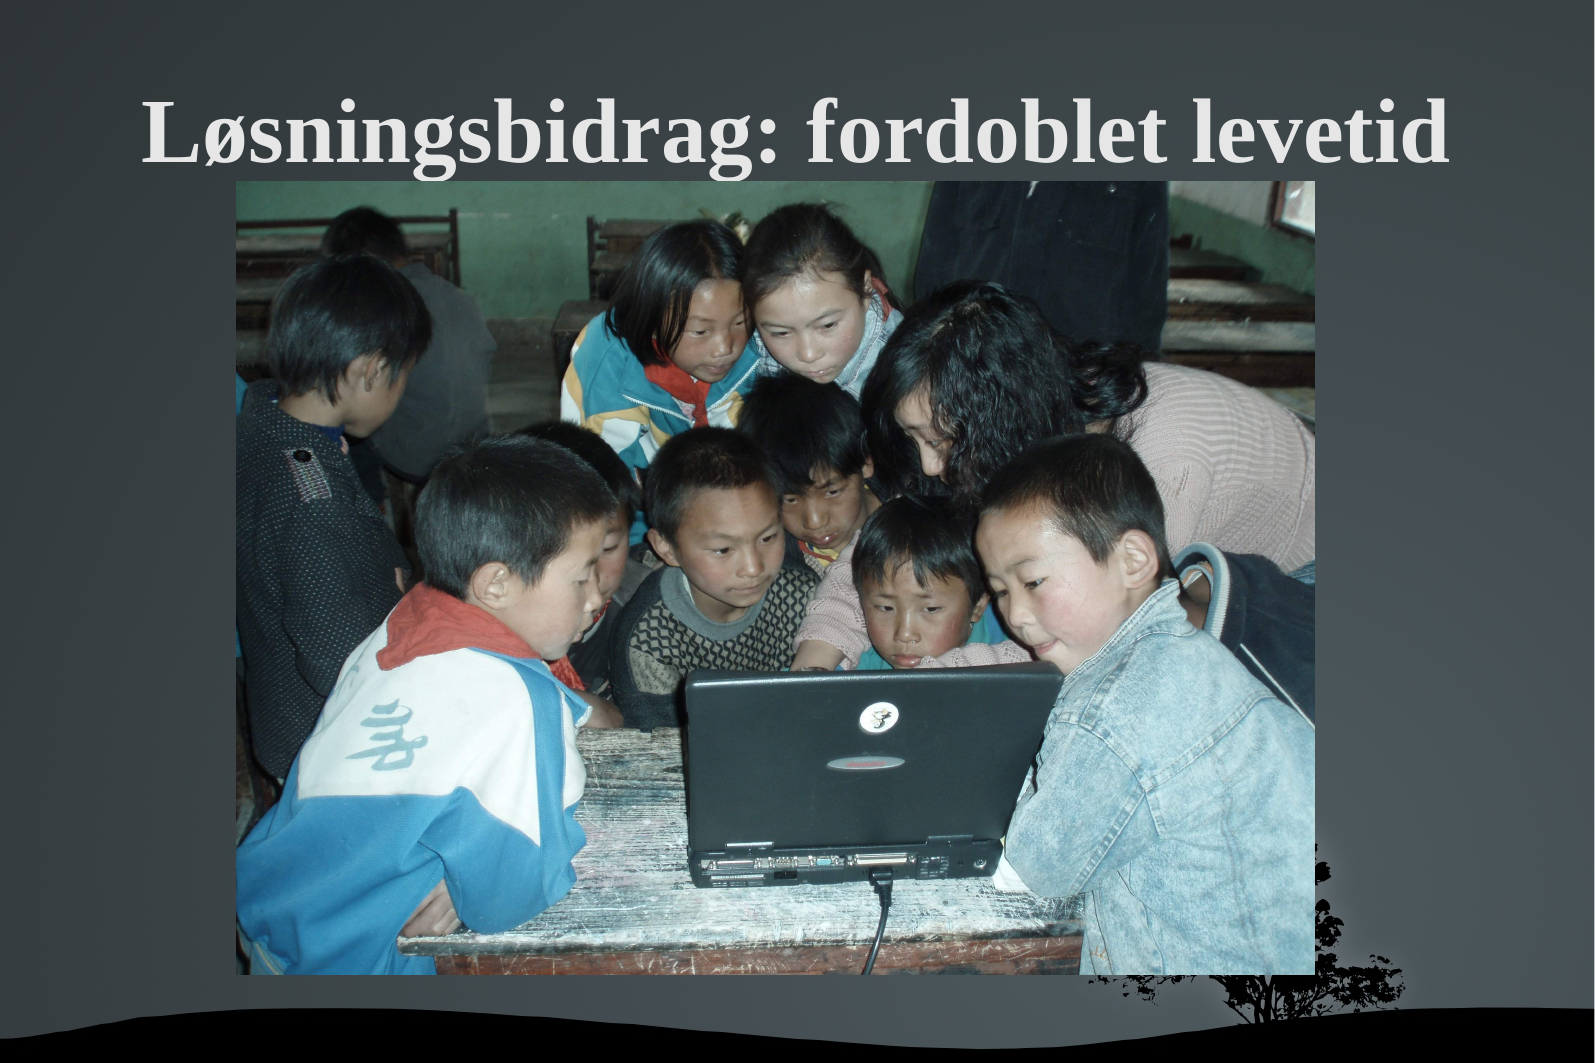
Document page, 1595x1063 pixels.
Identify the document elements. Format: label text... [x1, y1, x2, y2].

title Løsningsbidrag: fordoblet levetid [79, 31, 1515, 231]
picture [0, 0, 1595, 1063]
